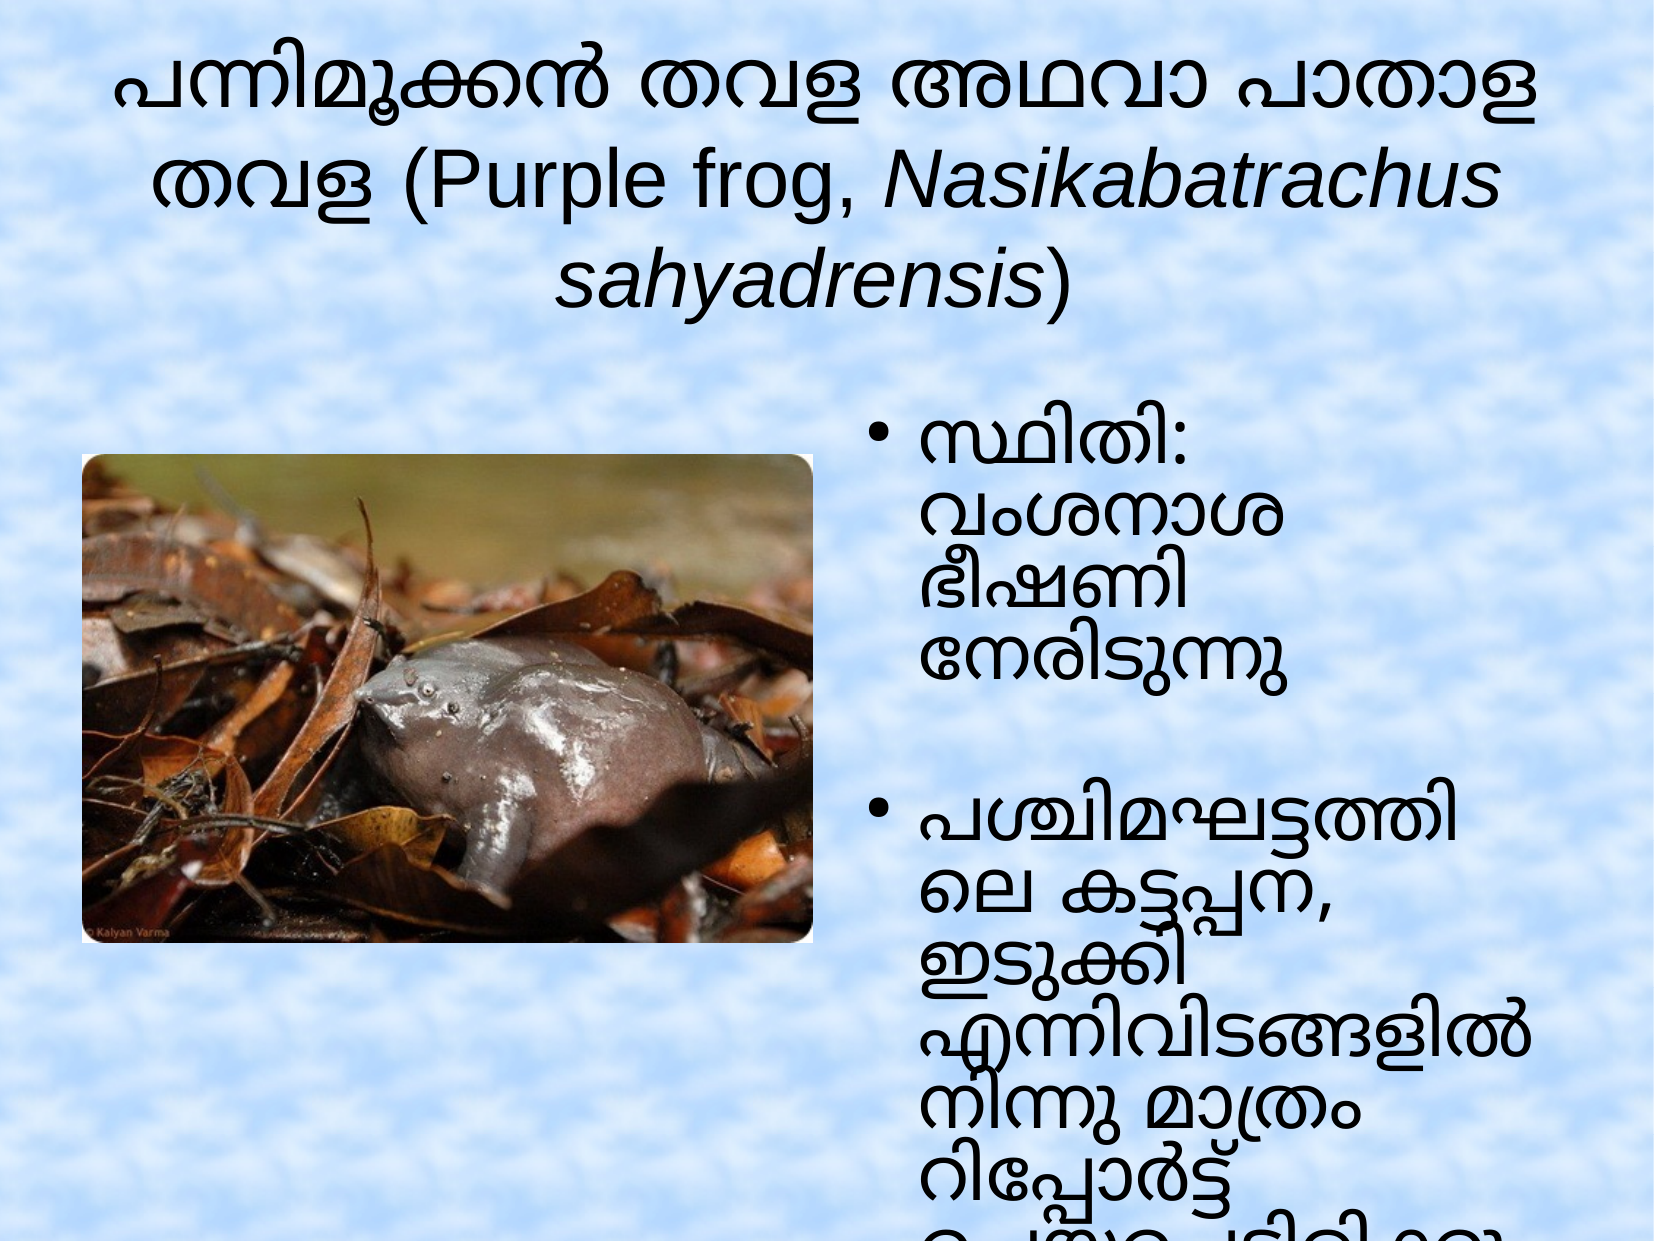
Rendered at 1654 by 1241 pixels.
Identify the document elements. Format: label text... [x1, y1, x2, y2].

picture [1446, 1235, 1472, 1241]
list സ്ഥിതി: വംശനാശ ഭീഷണി നേരിടുന്നു പശ്ചിമഘട്ടത്തിലെ കട്ടപ്പന, ഇടുക്കി എന്നിവിടങ്ങളില്‍ നിന്നു മാത്രം റിപ്പോര്‍ട്ട് ചെയ്യപ്പെട്ടിരിക്കുന്നു [832, 398, 1564, 1182]
picture [1133, 1235, 1160, 1241]
picture [1313, 1235, 1342, 1241]
picture [932, 1235, 959, 1241]
picture [1053, 1235, 1068, 1241]
title പന്നിമൂക്കന്‍ തവള അഥവാ പാതാള തവള (Purple frog, Nasikabatrachus sahyadrensis) [82, 0, 1571, 348]
picture [1402, 1235, 1420, 1241]
picture [1073, 1235, 1089, 1241]
picture [0, 0, 1654, 1241]
